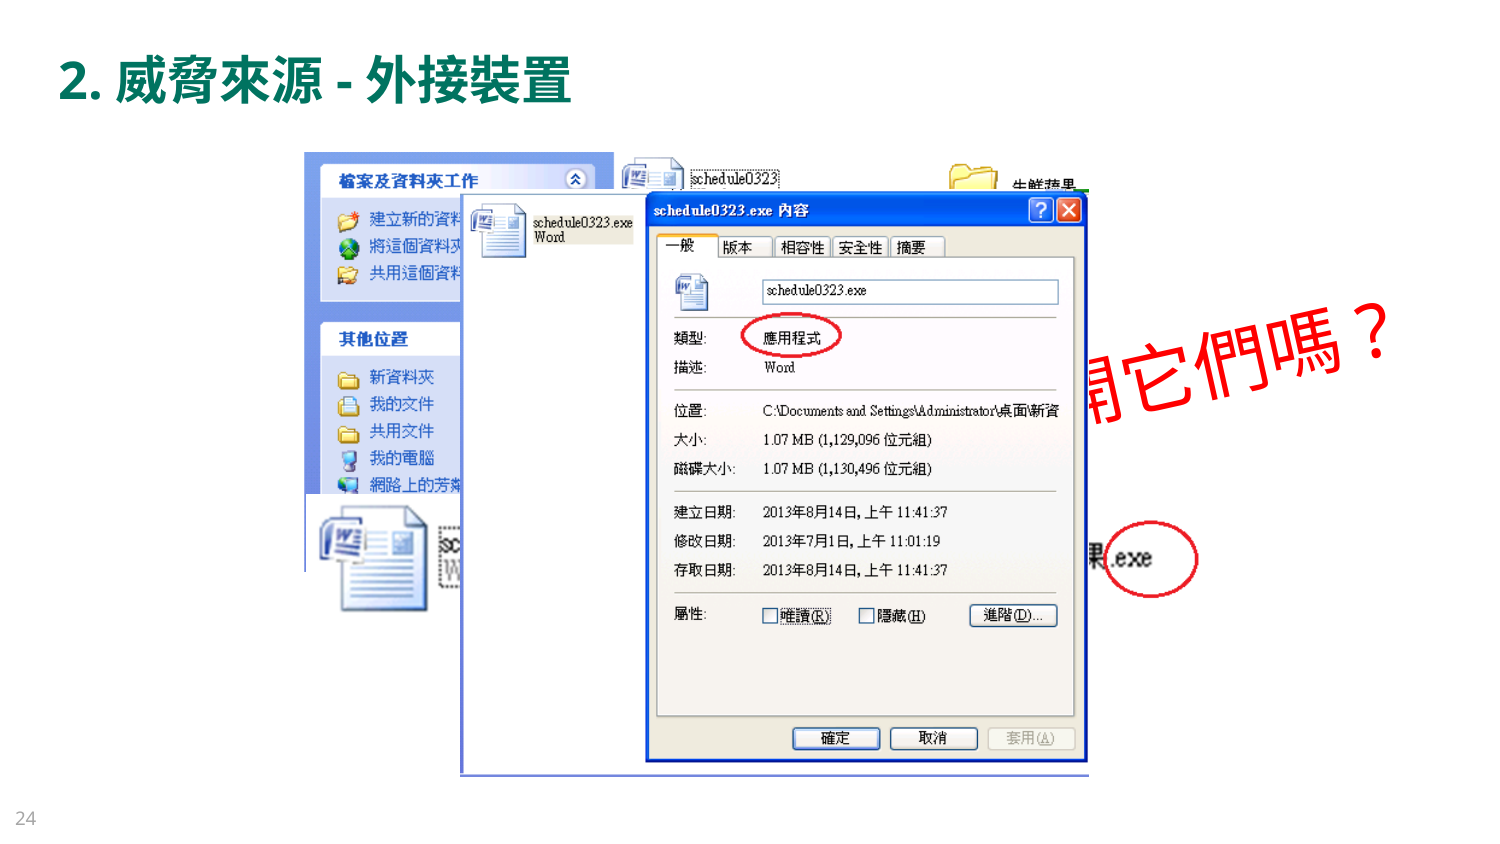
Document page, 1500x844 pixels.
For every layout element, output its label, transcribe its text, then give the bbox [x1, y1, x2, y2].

picture [303, 152, 1219, 777]
text_box 24 [15, 806, 61, 831]
title 2.威脅來源-外接裝置 [58, 48, 1442, 162]
text_box 你會點開它們嗎? [1089, 272, 1403, 447]
